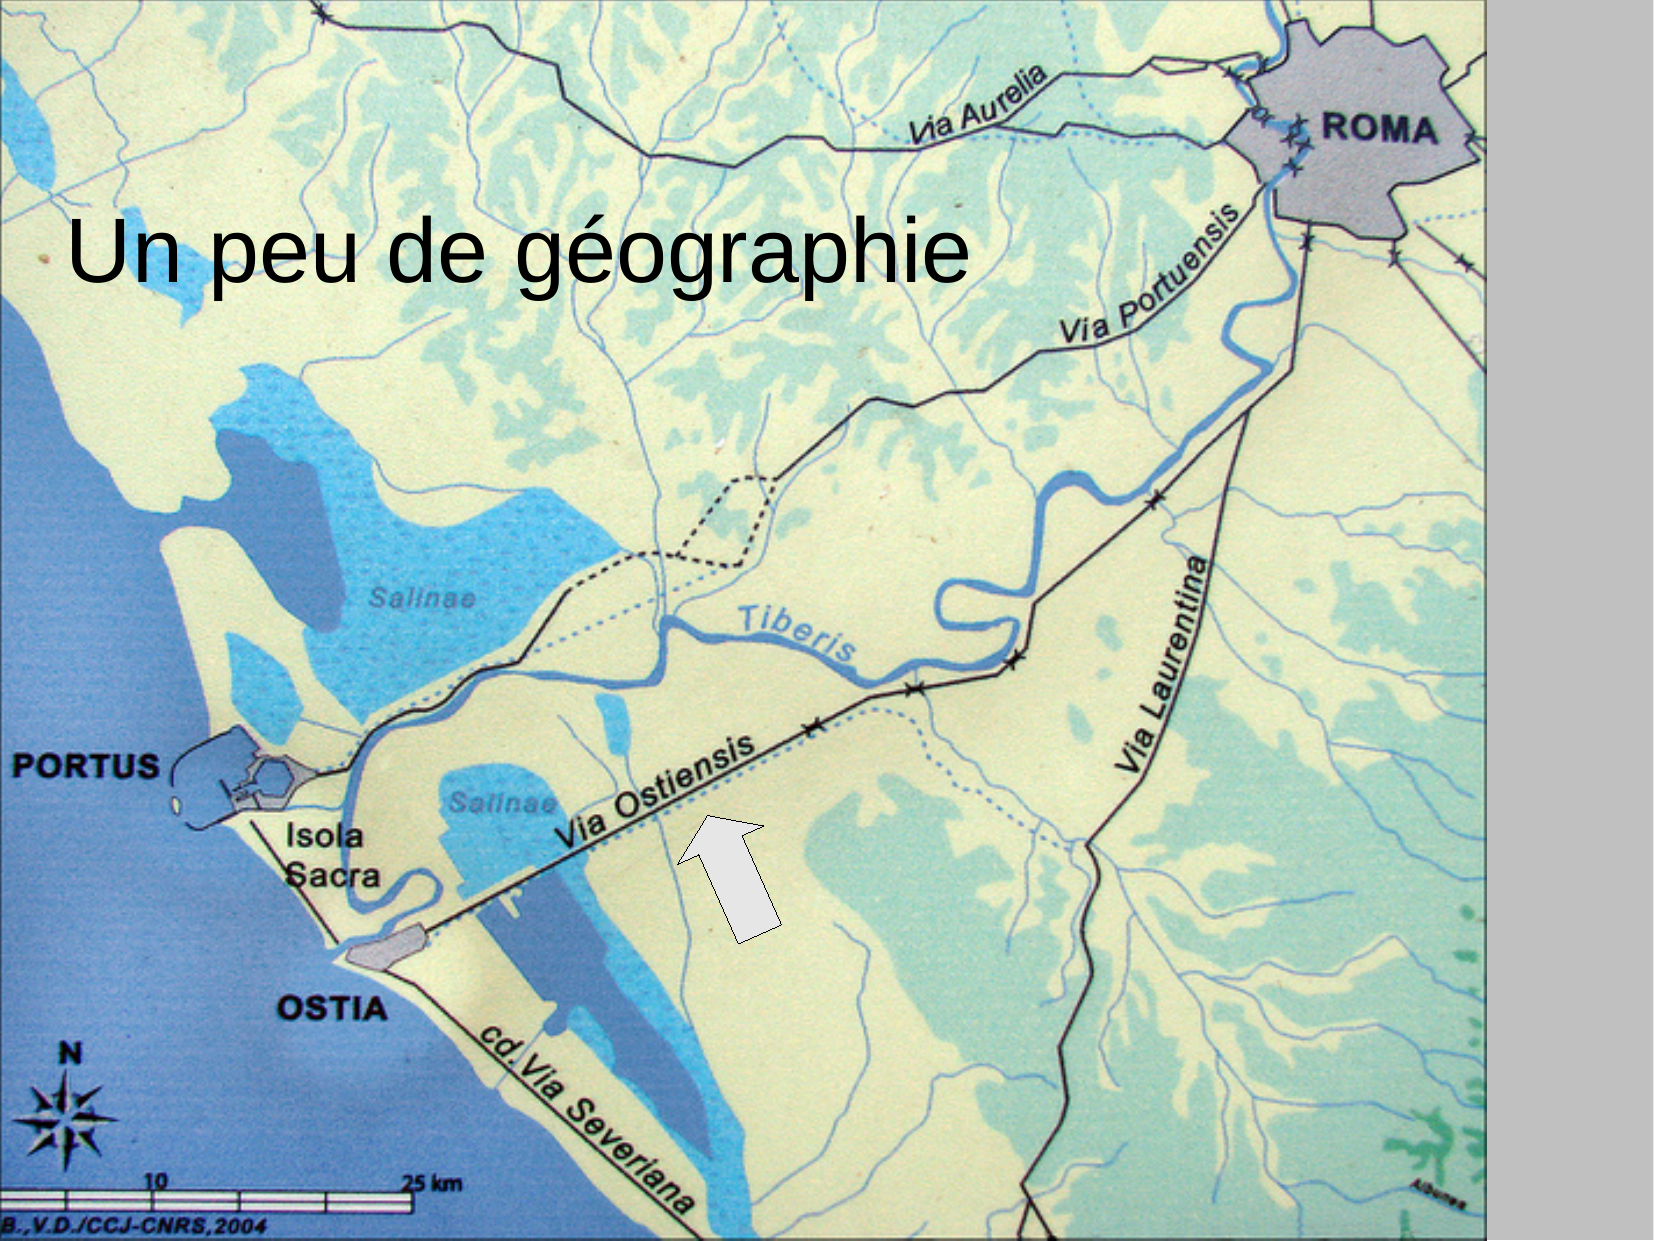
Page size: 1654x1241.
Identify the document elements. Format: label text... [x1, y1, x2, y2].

text_box [677, 815, 782, 944]
title Un peu de géographie [0, 147, 1264, 355]
picture [0, 0, 1487, 1241]
